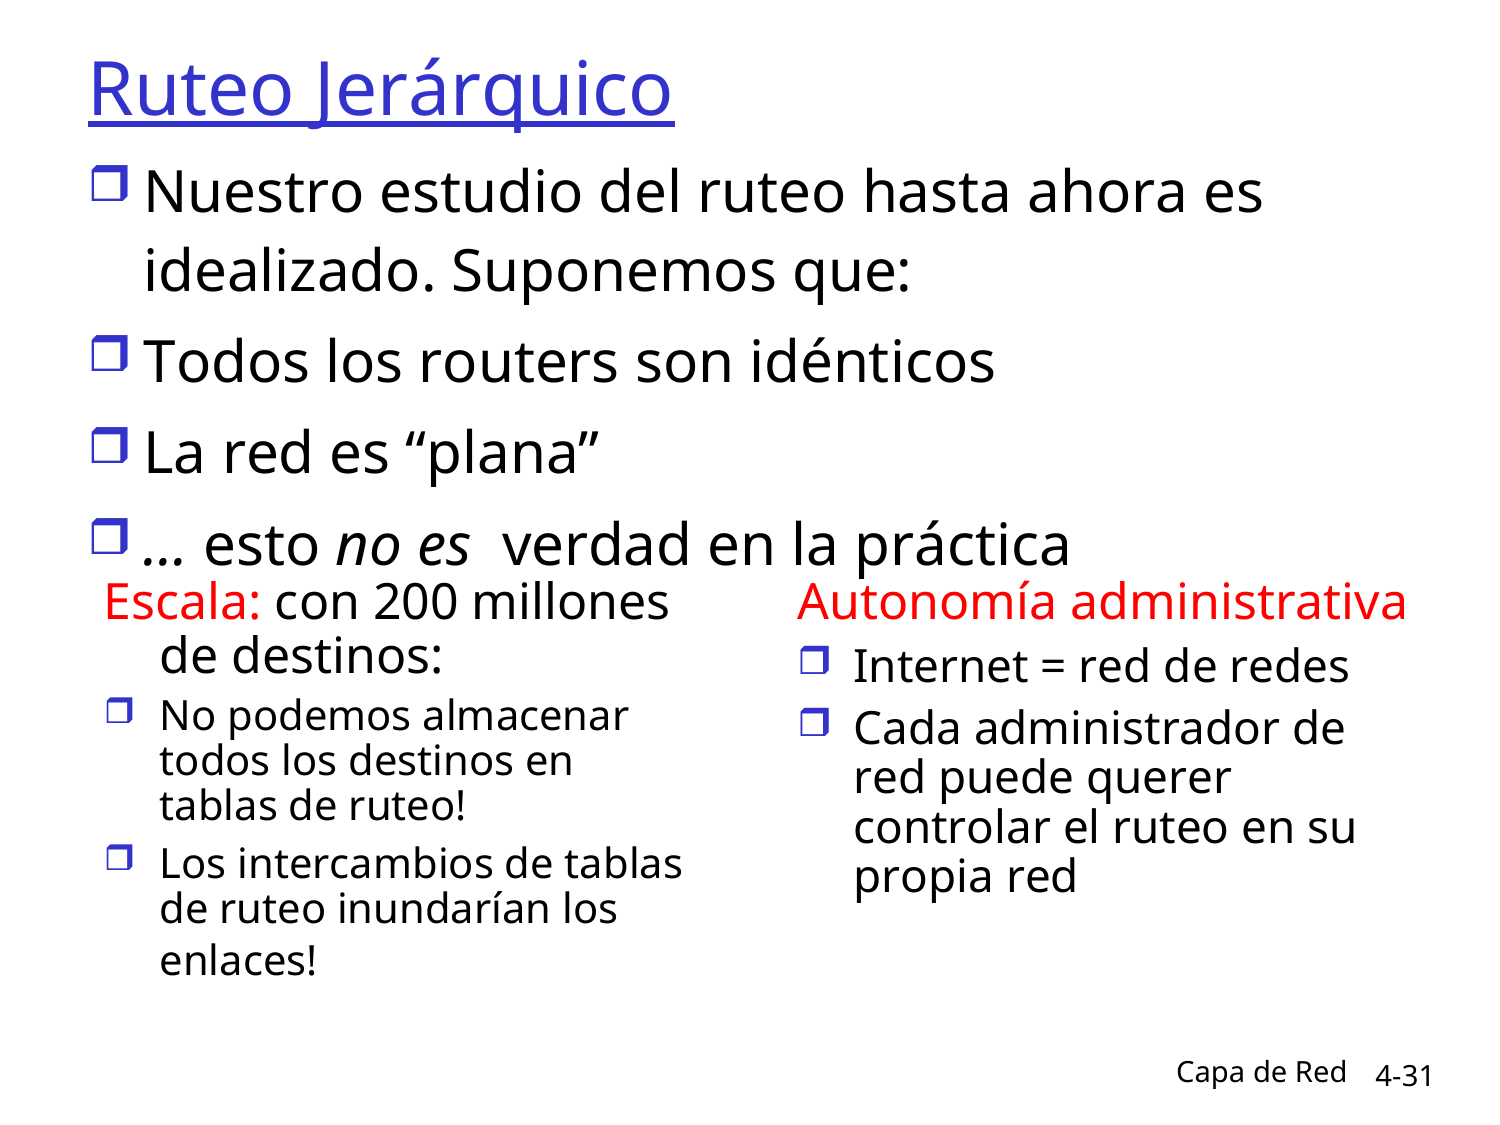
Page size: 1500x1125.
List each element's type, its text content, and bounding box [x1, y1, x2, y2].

list Nuestro estudio del ruteo hasta ahora es idealizado. Suponemos que: Todos los routers son idénticos La red es “plana” … esto no es verdad en la práctica [87, 149, 1463, 564]
text_box Escala: con 200 millones de destinos: No podemos almacenar todos los destinos en tablas de ruteo! Los intercambios de tablas de ruteo inundarían los enlaces! [88, 568, 715, 995]
text_box Autonomía administrativa Internet = red de redes Cada administrador de red puede querer controlar el ruteo en su propia red [782, 568, 1443, 911]
title Ruteo Jerárquico [87, 23, 1363, 149]
